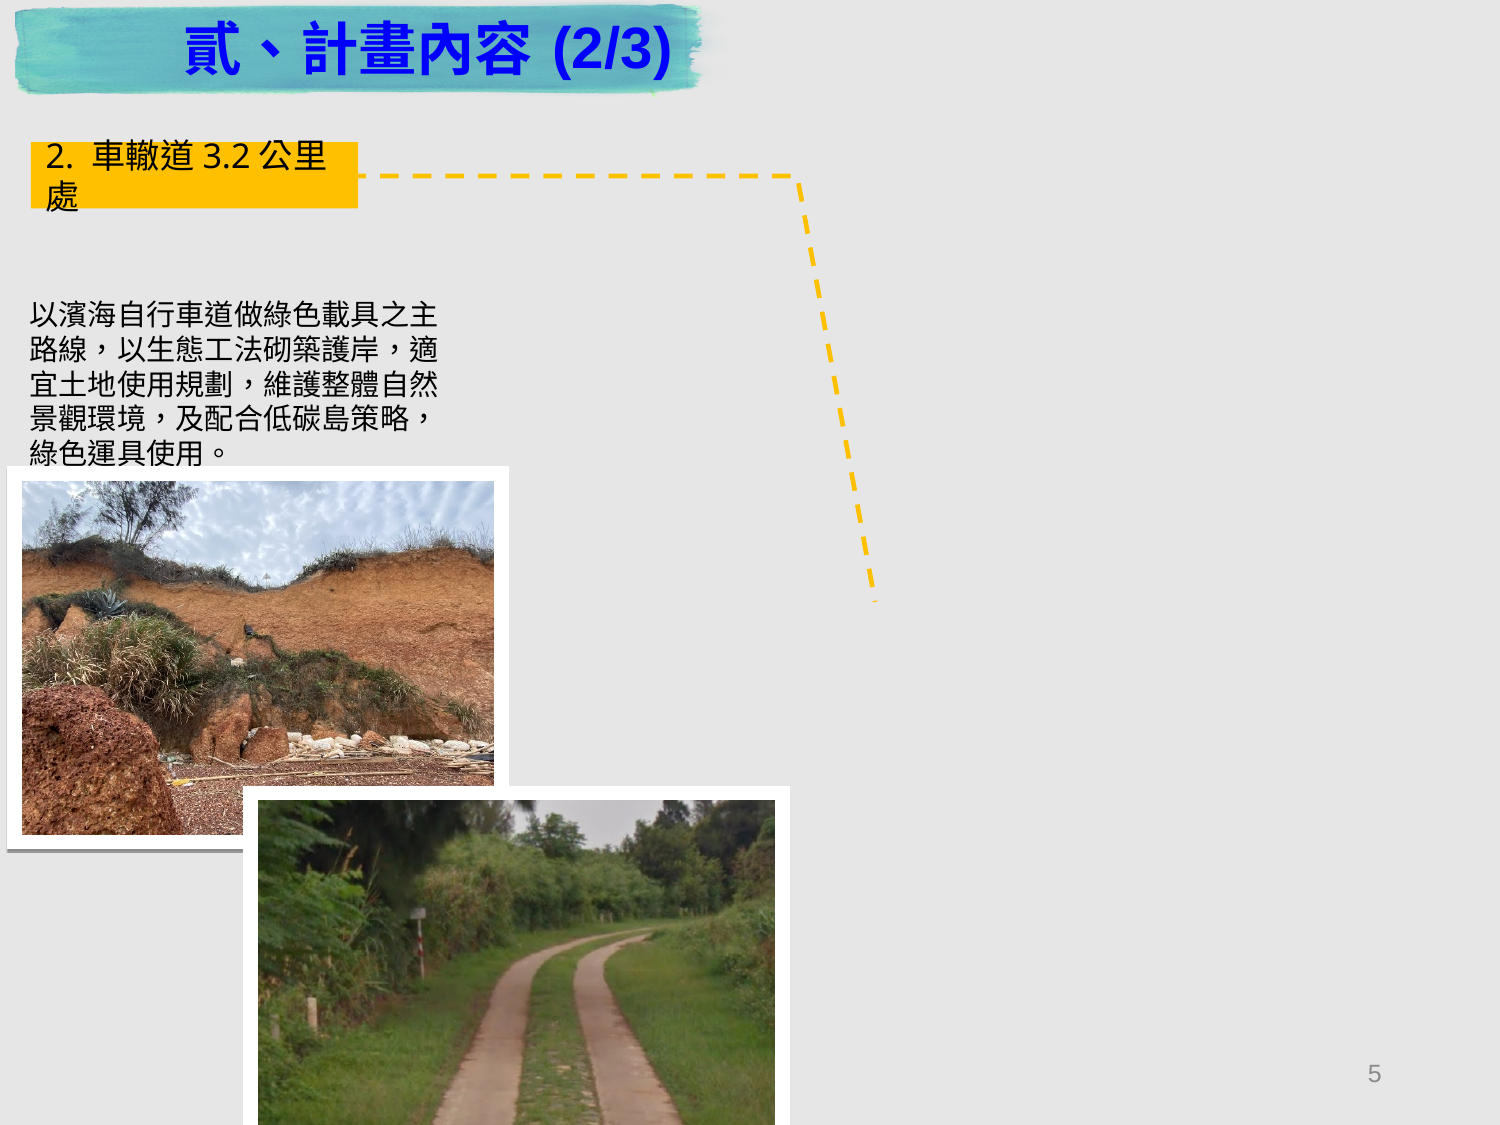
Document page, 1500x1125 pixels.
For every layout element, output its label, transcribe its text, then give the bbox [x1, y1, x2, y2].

picture [21, 480, 494, 835]
text_box 貳、計畫內容 [69, 4, 648, 90]
picture [14, 0, 735, 101]
text_box 2. 車轍道3.2公里處 [30, 142, 359, 209]
picture [257, 800, 775, 1125]
text_box 貳、計畫內容 [495, 47, 512, 55]
text_box 以濱海自行車道做綠色載具之主路線，以生態工法砌築護岸，適宜土地使用規劃，維護整體自然景觀環境，及配合低碳島策略，綠色運具使用。 [14, 288, 460, 466]
text_box (2/3) [520, 2, 705, 88]
slide_number <編號> [1059, 1042, 1397, 1103]
text_box 貳、計畫內容 [493, 61, 513, 67]
